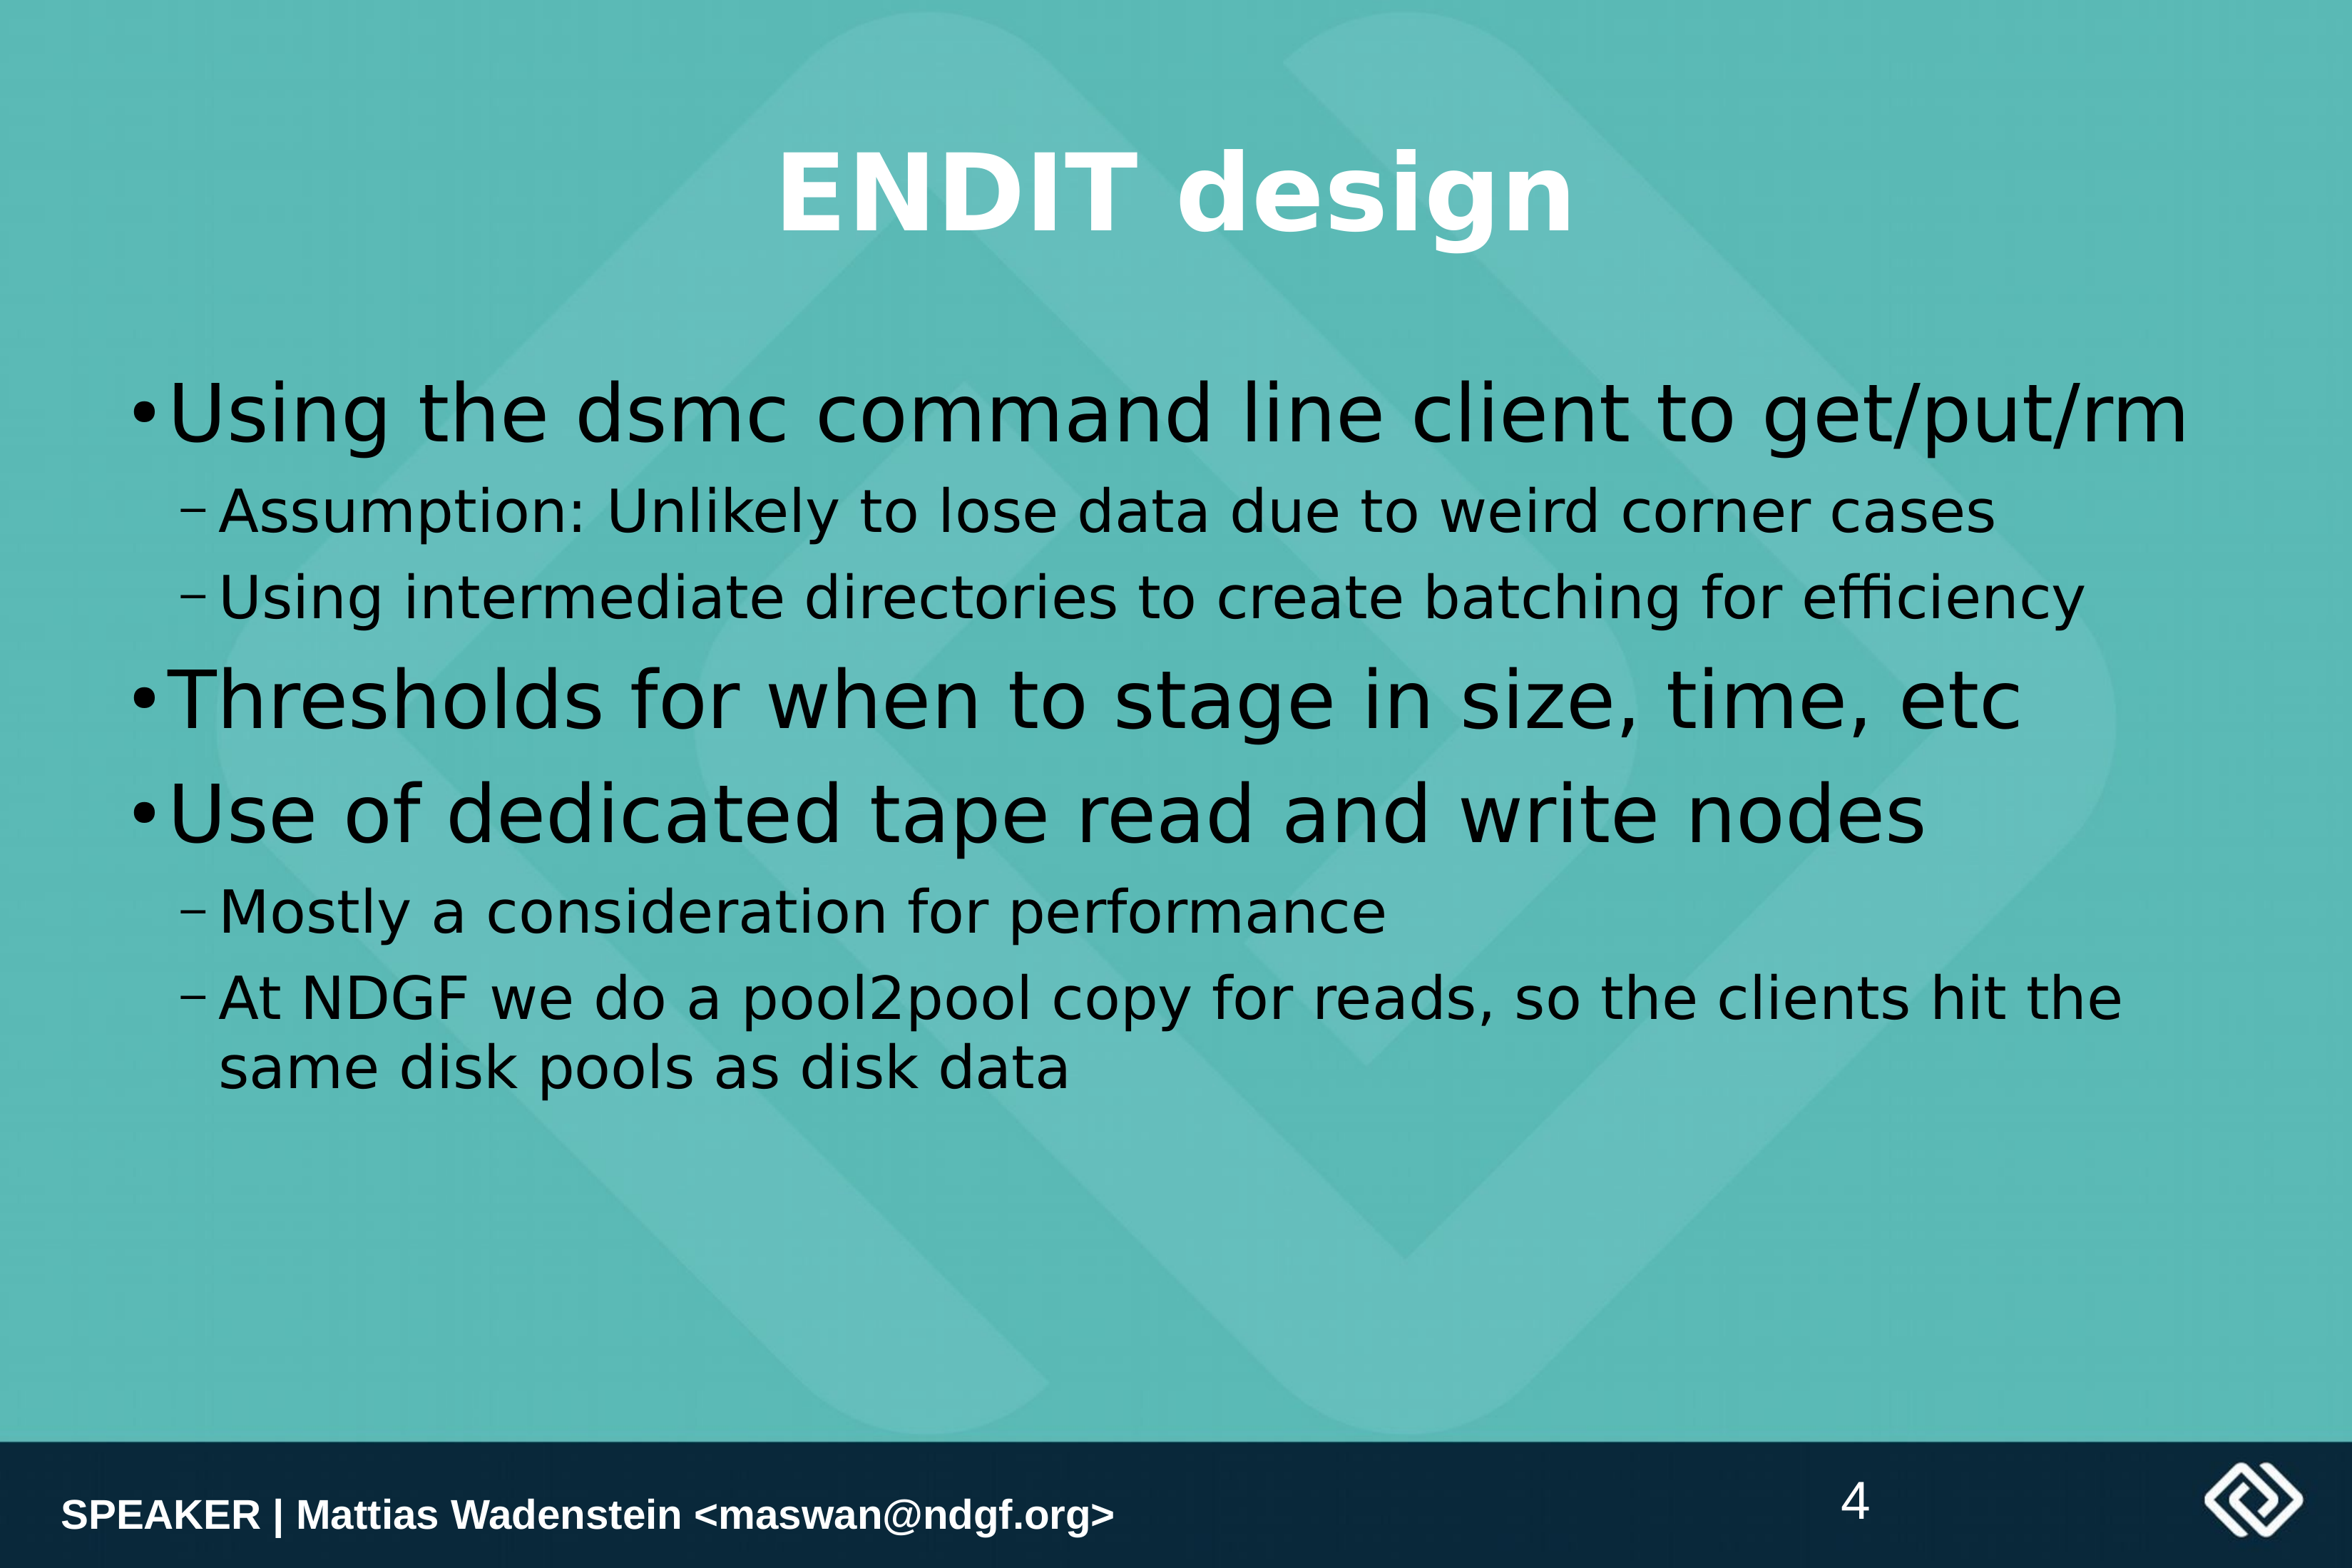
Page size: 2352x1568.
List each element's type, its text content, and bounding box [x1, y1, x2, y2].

list Using the dsmc command line client to get/put/rm Assumption: Unlikely to lose data due to weird corner cases Using intermediate directories to create batching for efficiency Thresholds for when to stage in size, time, etc Use of dedicated tape read and write nodes Mostly a consideration for performance At NDGF we do a pool2pool copy for reads, so the clients hit the same disk pools as disk data [117, 367, 2234, 1276]
picture [0, 0, 2352, 1442]
title ENDIT design [117, 62, 2234, 324]
picture [0, 1445, 2352, 1568]
